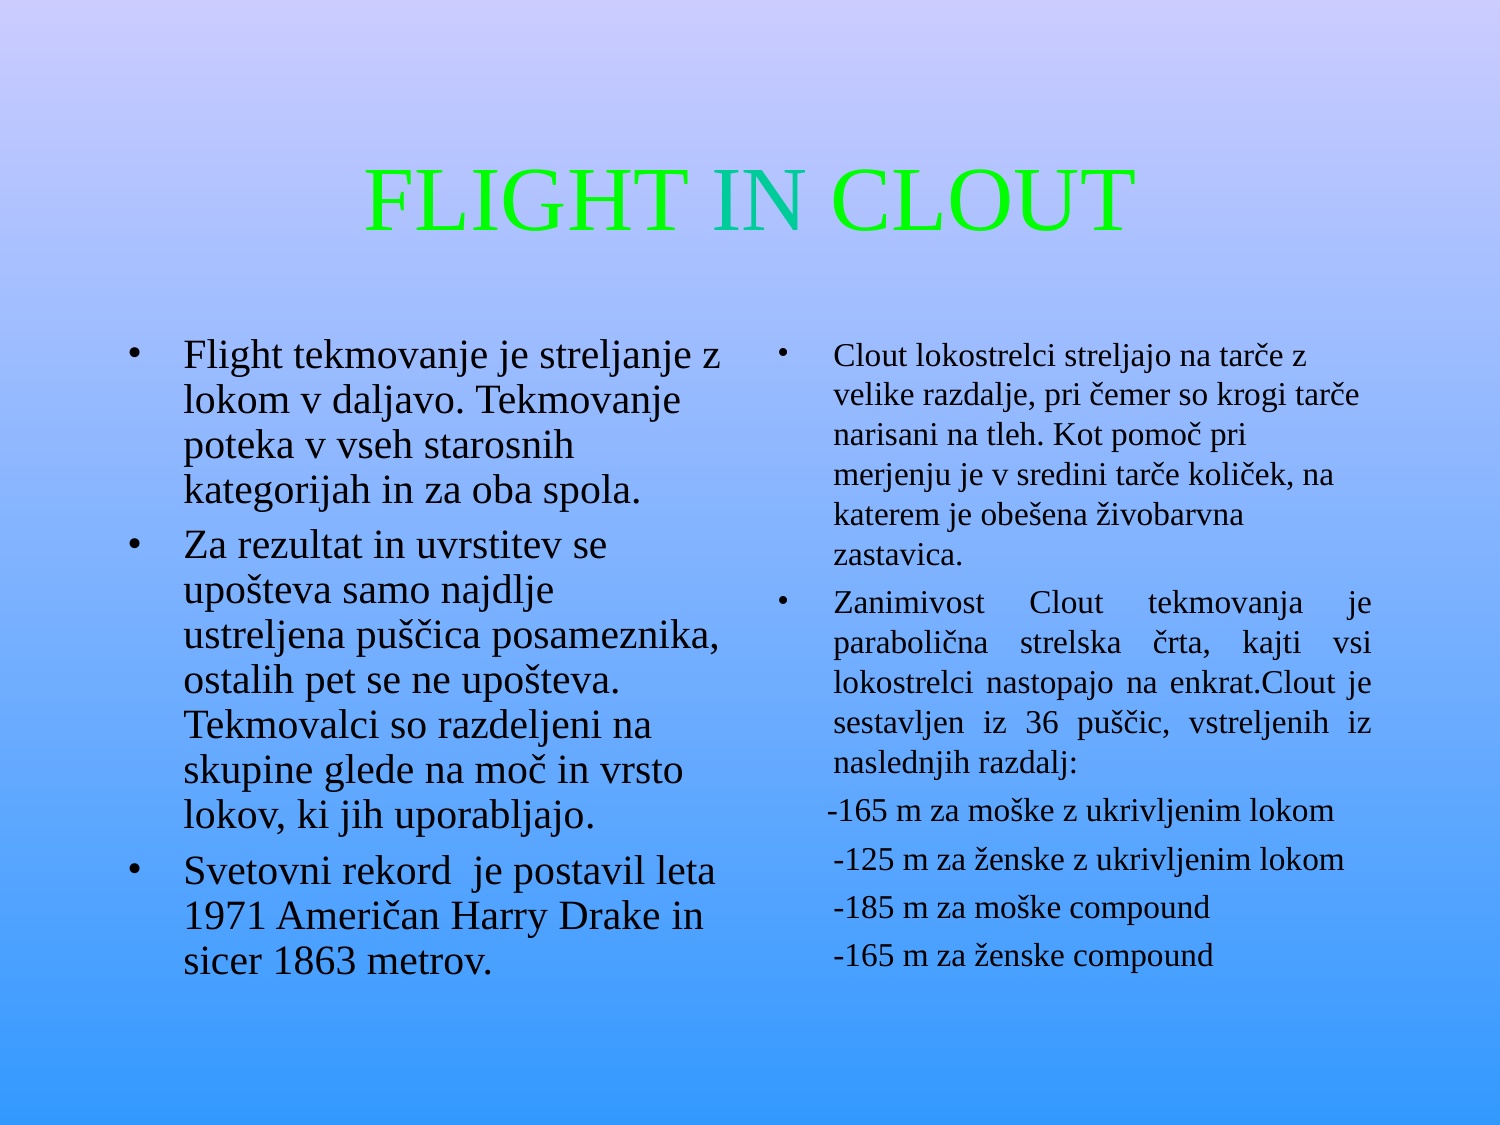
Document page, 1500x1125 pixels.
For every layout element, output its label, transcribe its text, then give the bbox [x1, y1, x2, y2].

list Flight tekmovanje je streljanje z lokom v daljavo. Tekmovanje poteka v vseh starosnih kategorijah in za oba spola. Za rezultat in uvrstitev se upošteva samo najdlje ustreljena puščica posameznika, ostalih pet se ne upošteva. Tekmovalci so razdeljeni na skupine glede na moč in vrsto lokov, ki jih uporabljajo. Svetovni rekord je postavil leta 1971 Američan Harry Drake in sicer 1863 metrov. [112, 324, 738, 1000]
title FLIGHT IN CLOUT [112, 99, 1388, 288]
list Clout lokostrelci streljajo na tarče z velike razdalje, pri čemer so krogi tarče narisani na tleh. Kot pomoč pri merjenju je v sredini tarče količek, na katerem je obešena živobarvna zastavica. Zanimivost Clout tekmovanja je parabolična strelska črta, kajti vsi lokostrelci nastopajo na enkrat.Clout je sestavljen iz 36 puščic, vstreljenih iz naslednjih razdalj: -165 m za moške z ukrivljenim lokom -125 m za ženske z ukrivljenim lokom -185 m za moške compound -165 m za ženske compound [762, 324, 1388, 1000]
